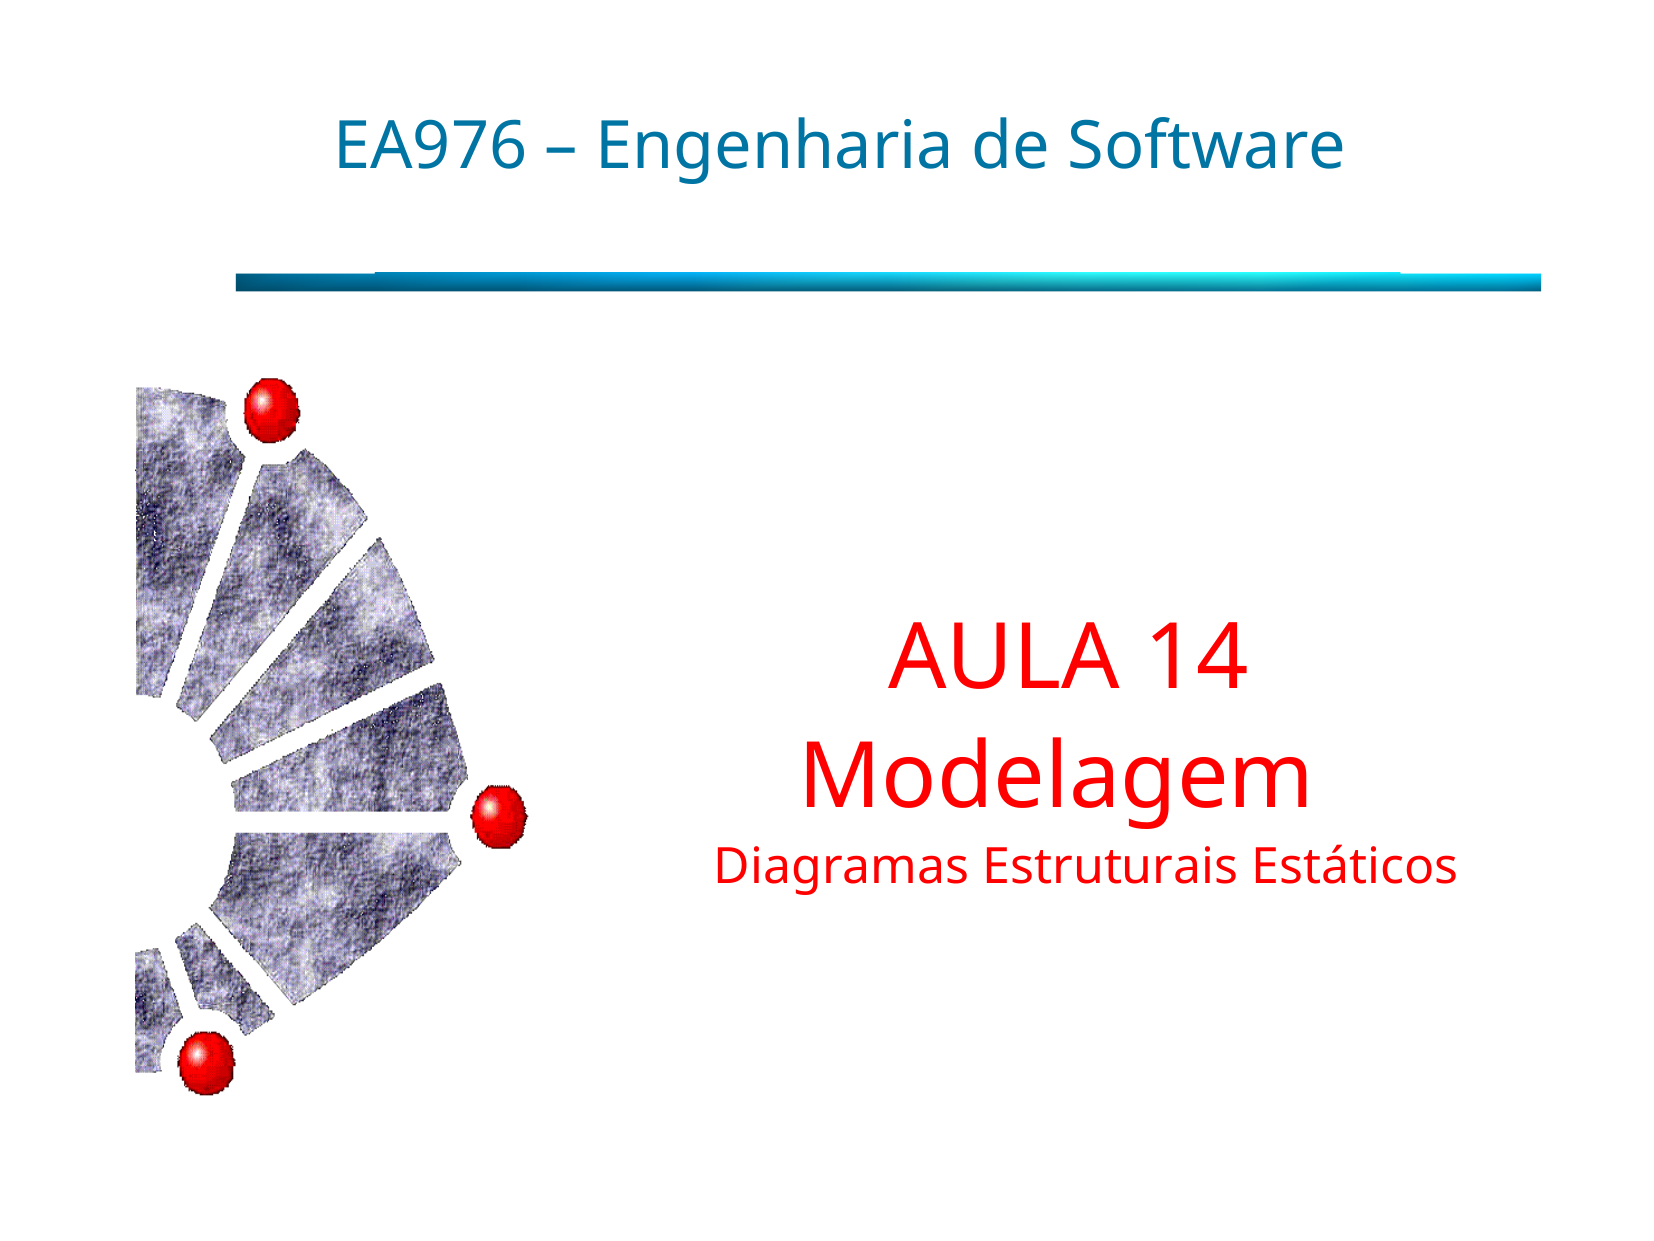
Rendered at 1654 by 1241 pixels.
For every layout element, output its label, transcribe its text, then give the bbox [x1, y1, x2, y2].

chart [135, 324, 562, 1112]
title EA976 – Engenharia de Software [61, 35, 1620, 250]
subtitle AULA 14 Modelagem Diagramas Estruturais Estáticos [561, 308, 1541, 1182]
picture [125, 272, 1654, 295]
